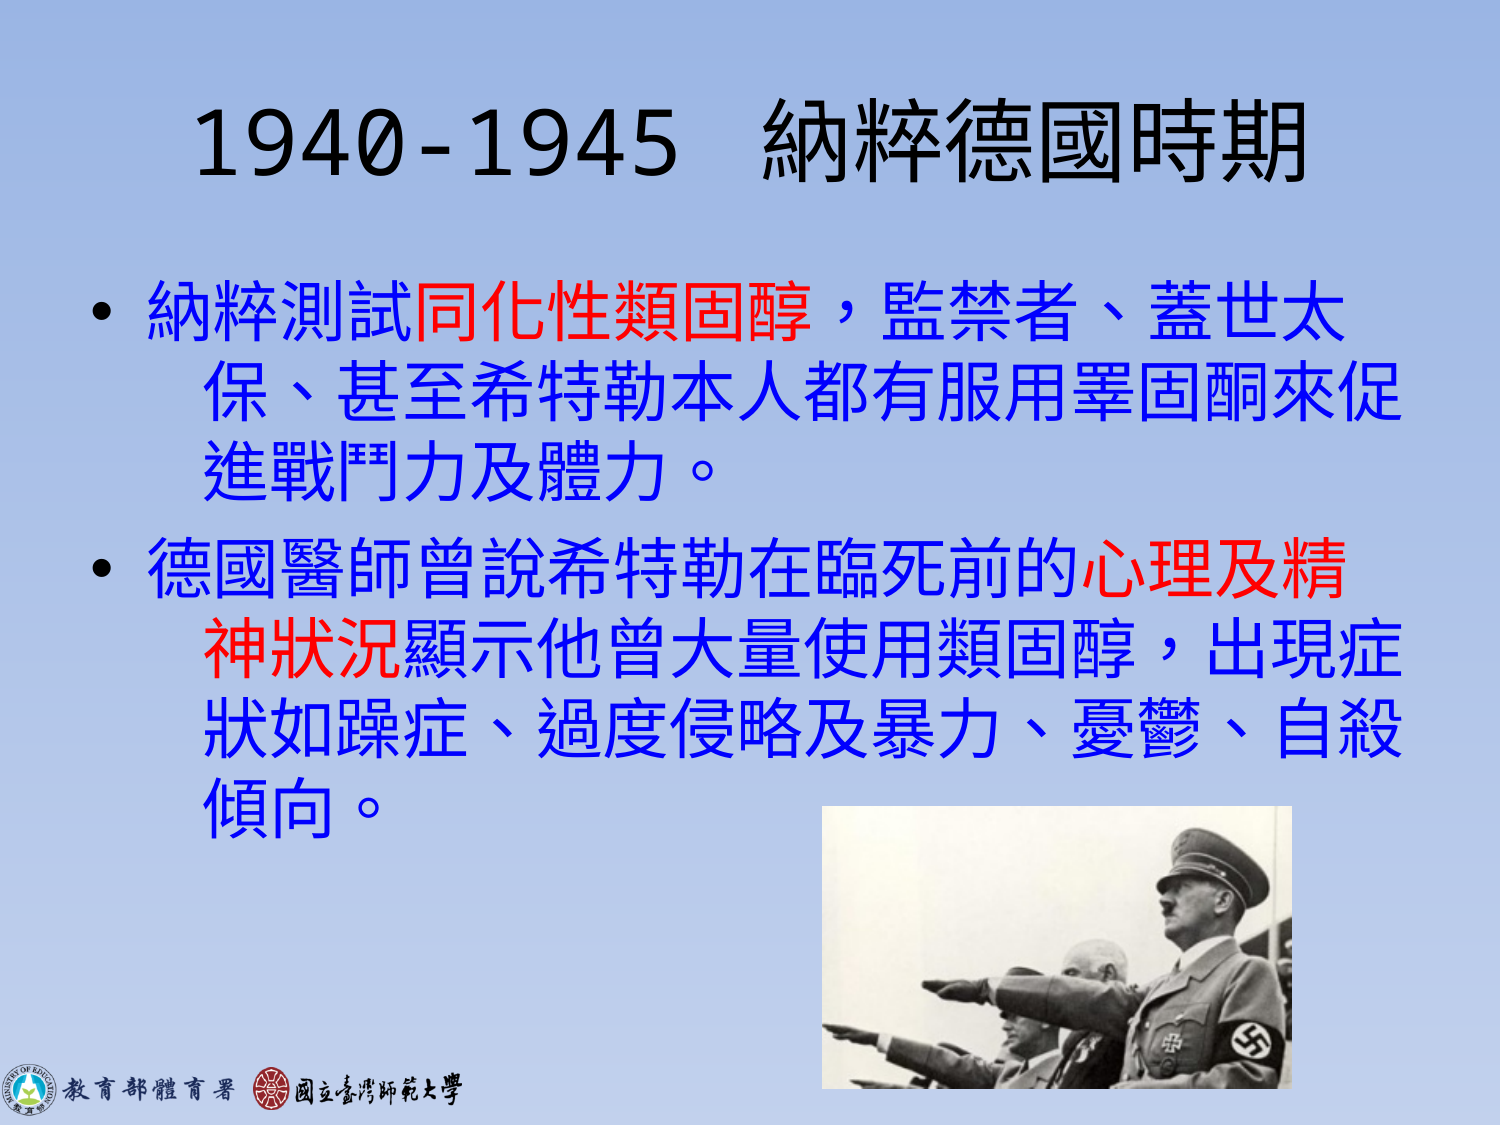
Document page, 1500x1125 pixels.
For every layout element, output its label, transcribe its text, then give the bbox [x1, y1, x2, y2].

title 1940-1945 納粹德國時期 [75, 45, 1426, 233]
picture [822, 806, 1292, 1089]
list 納粹測試同化性類固醇，監禁者、蓋世太保、甚至希特勒本人都有服用睪固酮來促進戰鬥力及體力。 德國醫師曾說希特勒在臨死前的心理及精神狀況顯示他曾大量使用類固醇，出現症狀如躁症、過度侵略及暴力、憂鬱、自殺傾向。 [75, 262, 1426, 1005]
